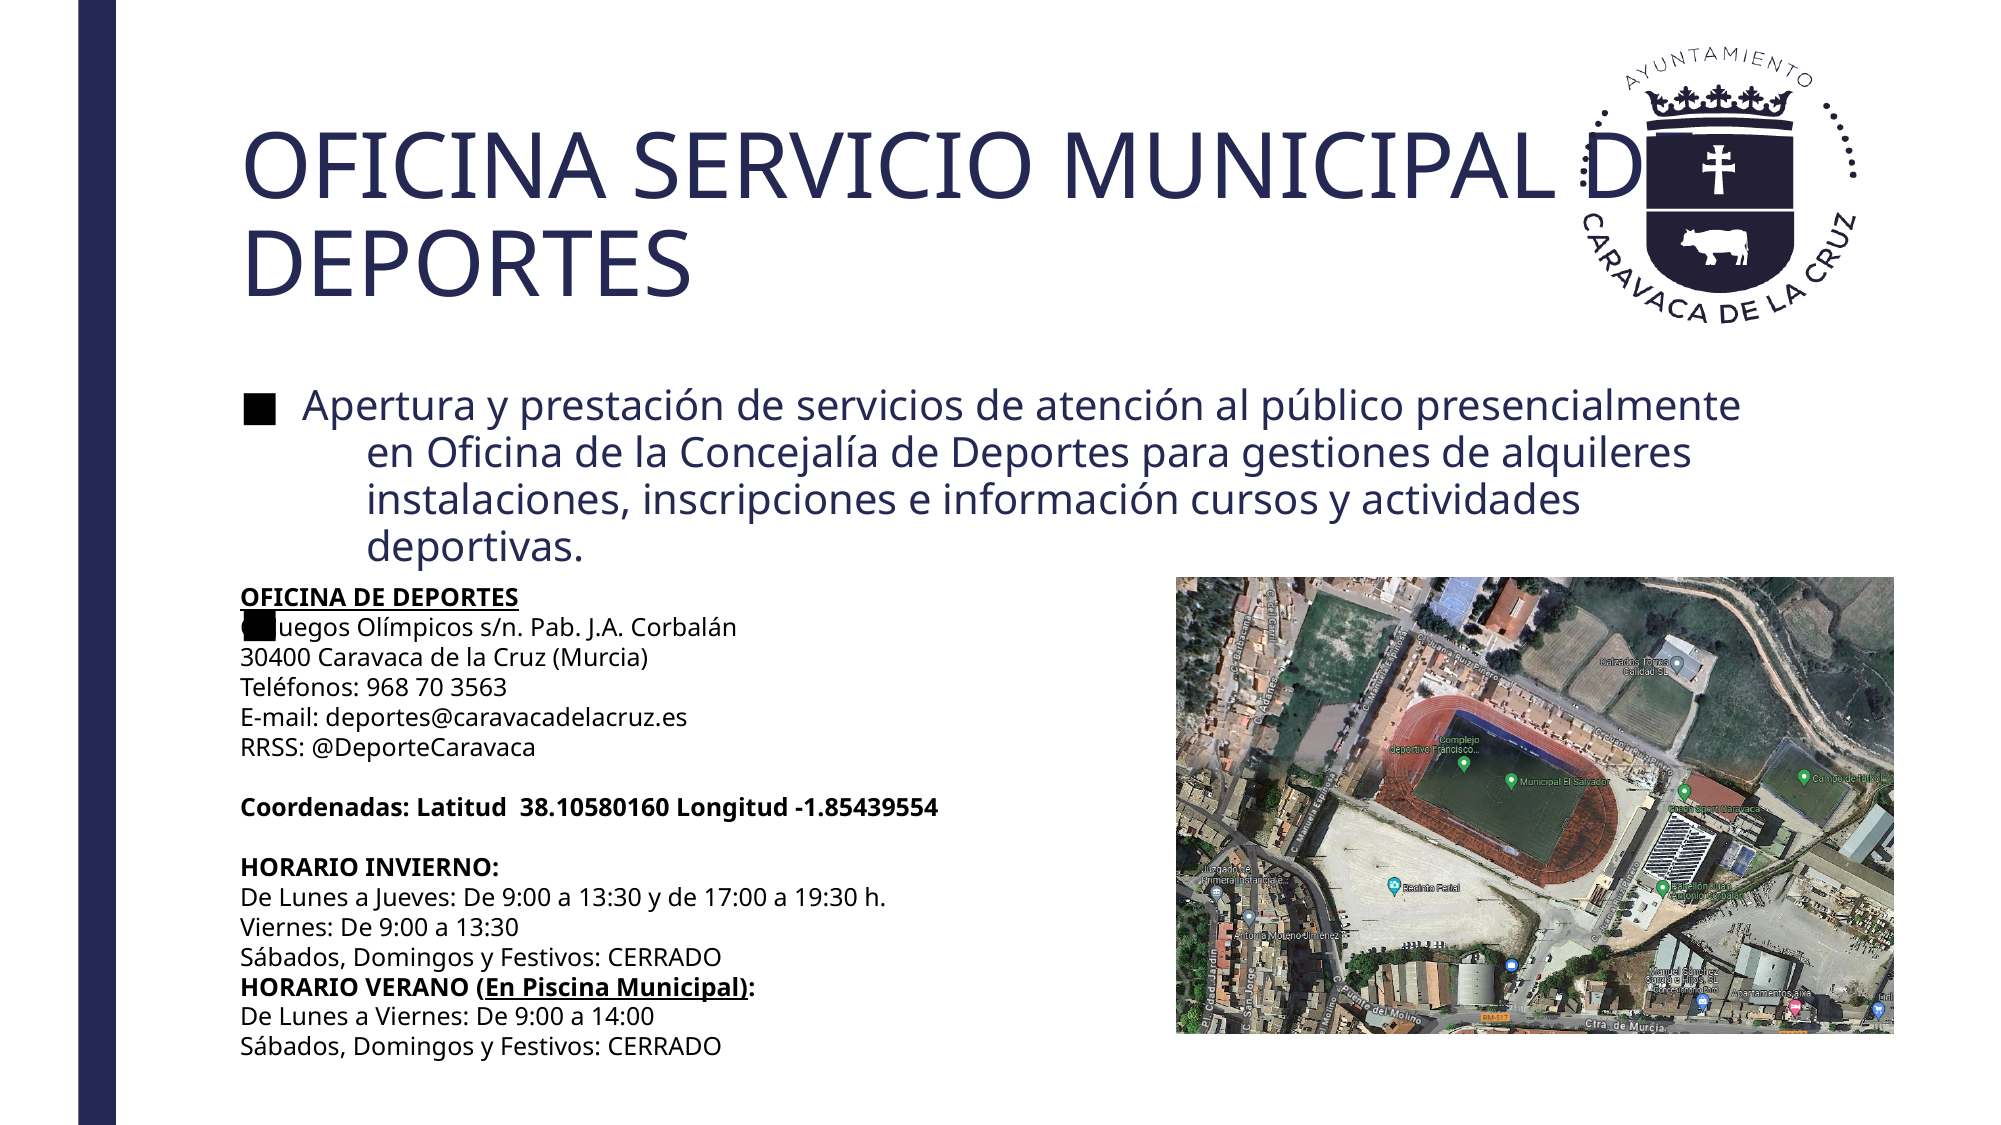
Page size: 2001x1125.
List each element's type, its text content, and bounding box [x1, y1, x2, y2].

picture [1573, 44, 1864, 331]
picture [1176, 577, 1894, 1034]
list Apertura y prestación de servicios de atención al público presencialmente en Oficina de la Concejalía de Deportes para gestiones de alquileres instalaciones, inscripciones e información cursos y actividades deportivas. [225, 375, 1801, 577]
text_box OFICINA DE DEPORTES C/ Juegos Olímpicos s/n. Pab. J.A. Corbalán 30400 Caravaca de la Cruz (Murcia) Teléfonos: 968 70 3563 E-mail: deportes@caravacadelacruz.es RRSS: @DeporteCaravaca Coordenadas: Latitud 38.10580160 Longitud -1.85439554 HORARIO INVIERNO: De Lunes a Jueves: De 9:00 a 13:30 y de 17:00 a 19:30 h. Viernes: De 9:00 a 13:30 Sábados, Domingos y Festivos: CERRADO HORARIO VERANO (En Piscina Municipal): De Lunes a Viernes: De 9:00 a 14:00 Sábados, Domingos y Festivos: CERRADO [225, 574, 1270, 1105]
title OFICINA SERVICIO MUNICIPAL DE DEPORTES [225, 112, 1801, 357]
